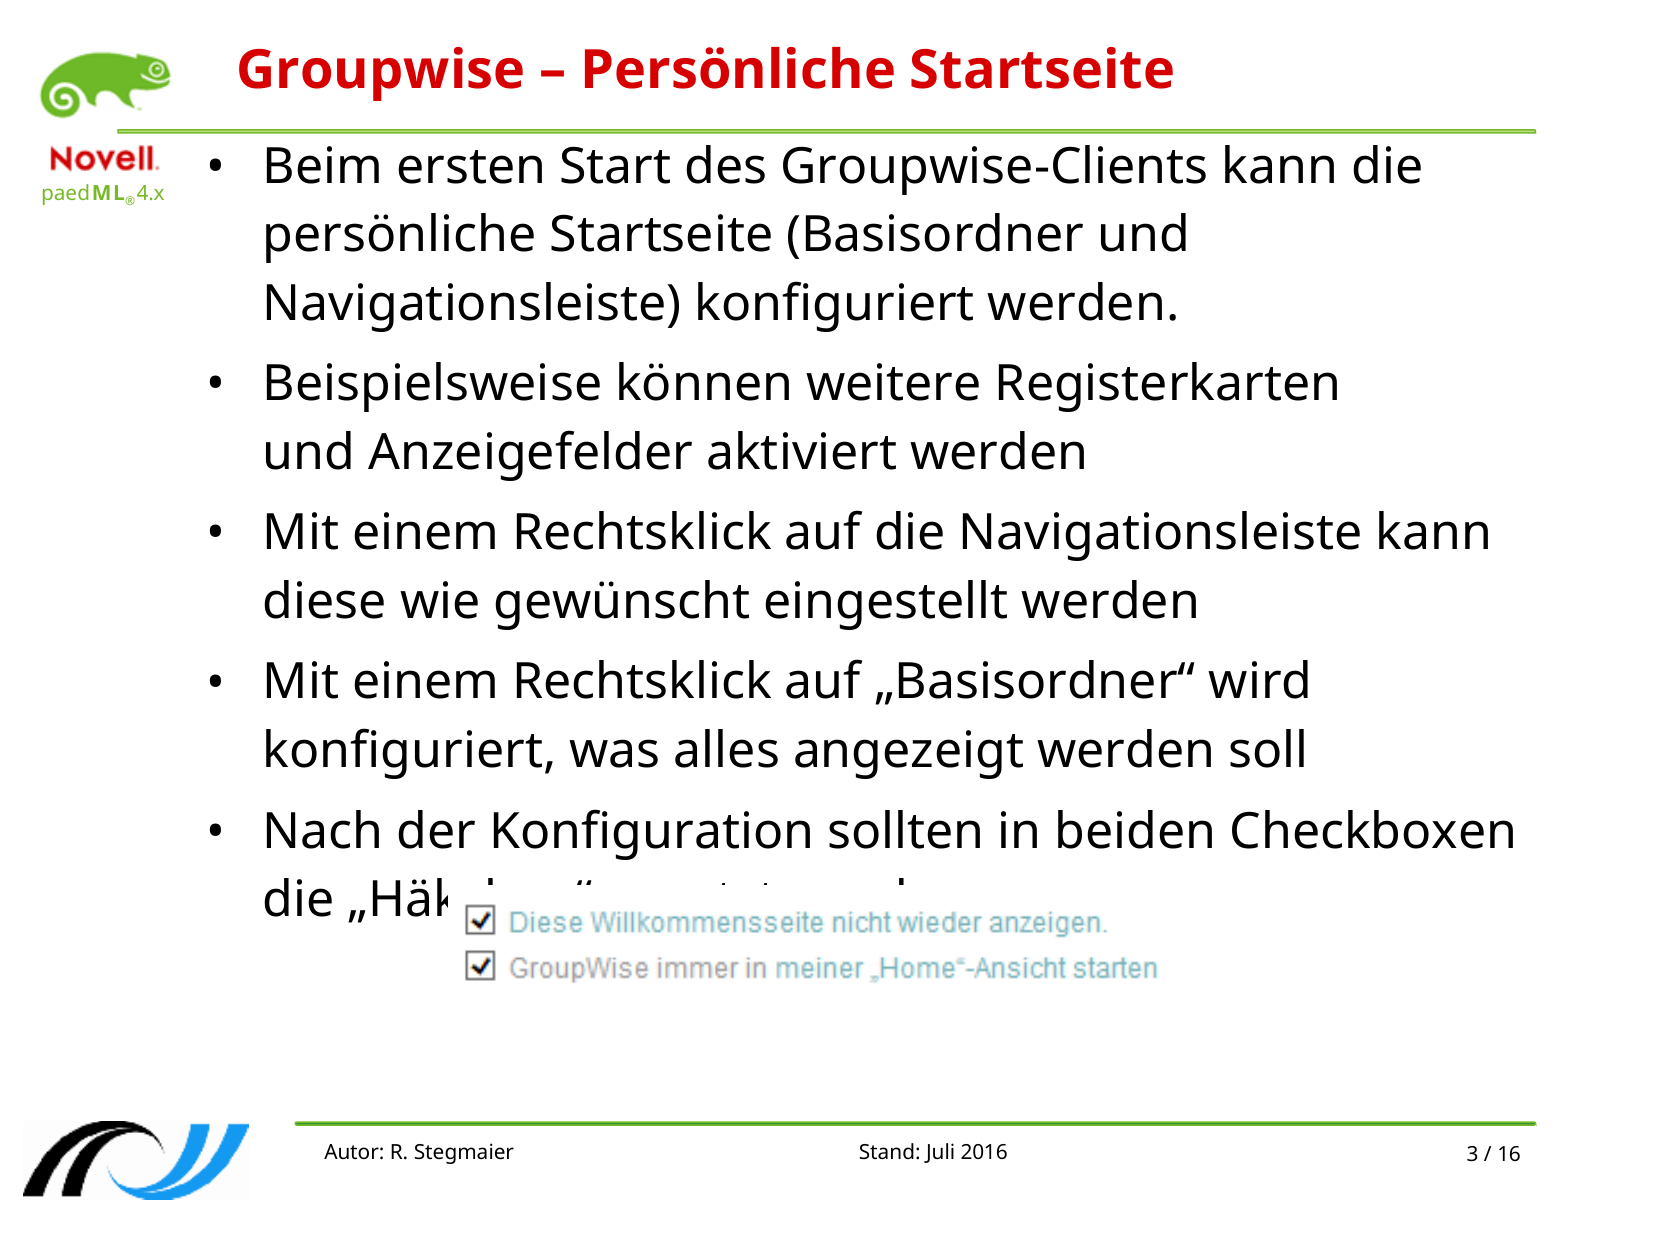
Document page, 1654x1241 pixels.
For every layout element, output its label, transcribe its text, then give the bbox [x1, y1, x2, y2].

picture [26, 35, 184, 193]
picture [448, 885, 1209, 1038]
list Beim ersten Start des Groupwise-Clients kann die persönliche Startseite (Basisordner und Navigationsleiste) konfiguriert werden. Beispielsweise können weitere Registerkarten und Anzeigefelder aktiviert werden Mit einem Rechtsklick auf die Navigationsleiste kann diese wie gewünscht eingestellt werden Mit einem Rechtsklick auf „Basisordner“ wird konfiguriert, was alles angezeigt werden soll Nach der Konfiguration sollten in beiden Checkboxen die „Häkchen“ gesetzt werden: [206, 129, 1536, 851]
title Groupwise – Persönliche Startseite [236, 17, 1536, 119]
picture [23, 1121, 249, 1200]
